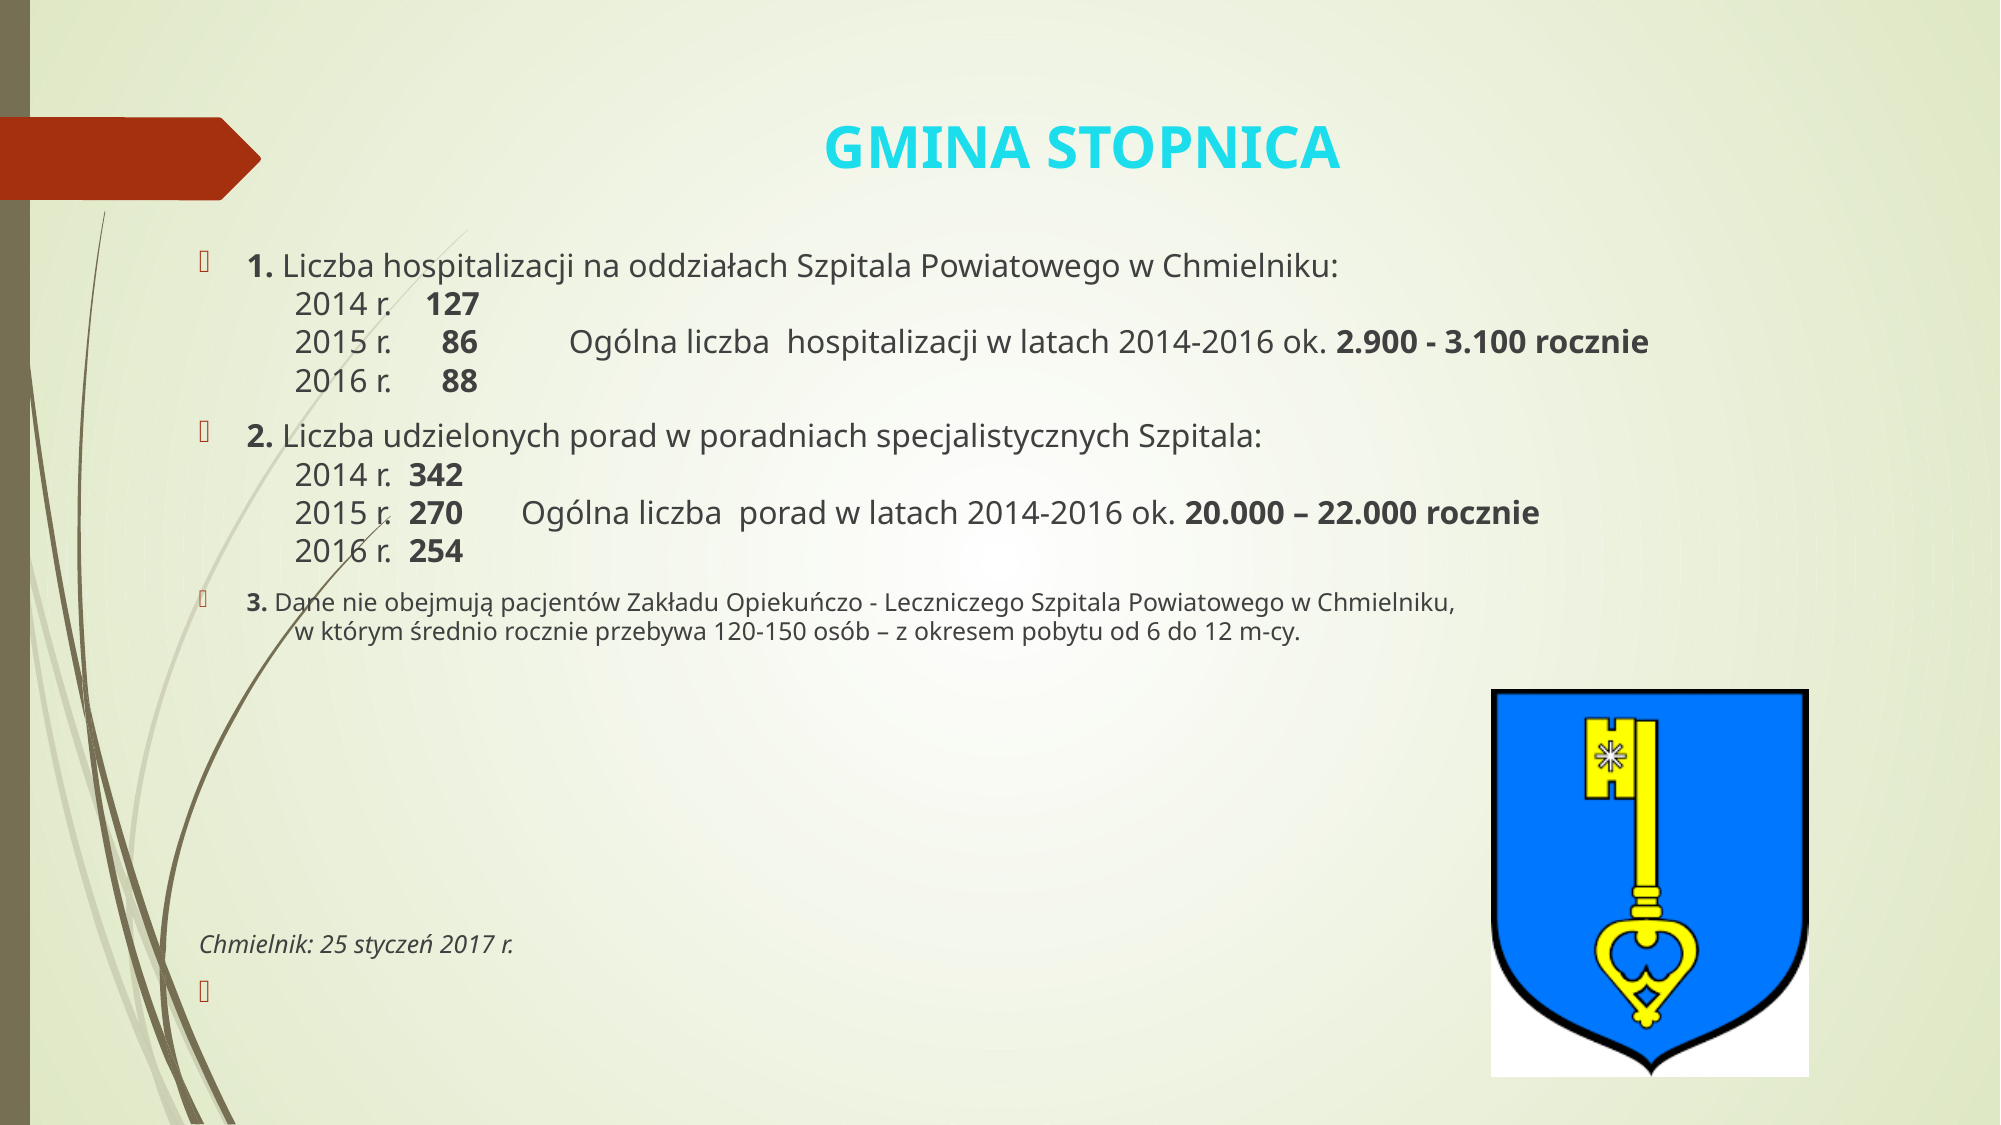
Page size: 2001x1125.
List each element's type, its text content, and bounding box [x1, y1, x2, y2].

title GMINA STOPNICA [277, 102, 1888, 238]
picture [1491, 689, 1809, 1077]
list 1. Liczba hospitalizacji na oddziałach Szpitala Powiatowego w Chmielniku: 2014 r. 127 2015 r. 86 Ogólna liczba hospitalizacji w latach 2014-2016 ok. 2.900 - 3.100 rocznie 2016 r. 88 2. Liczba udzielonych porad w poradniach specjalistycznych Szpitala: 2014 r. 342 2015 r. 270 Ogólna liczba porad w latach 2014-2016 ok. 20.000 – 22.000 rocznie 2016 r. 254 3. Dane nie obejmują pacjentów Zakładu Opiekuńczo - Leczniczego Szpitala Powiatowego w Chmielniku, w którym średnio rocznie przebywa 120-150 osób – z okresem pobytu od 6 do 12 m-cy. Chmielnik: 25 styczeń 2017 r. [183, 238, 1958, 970]
